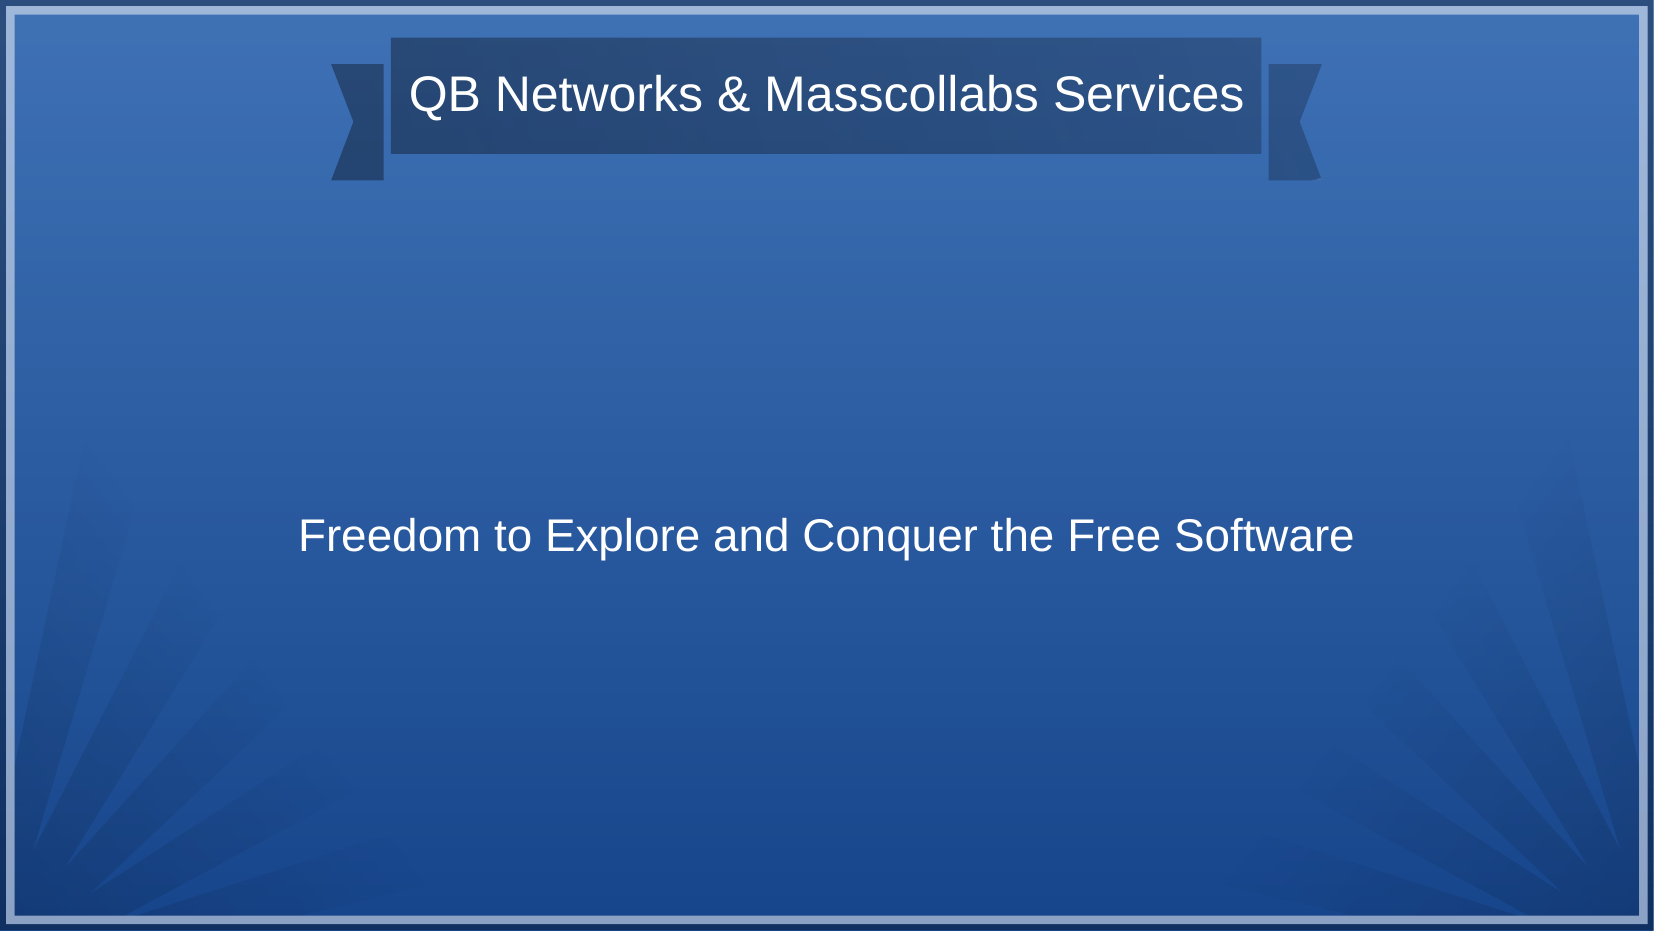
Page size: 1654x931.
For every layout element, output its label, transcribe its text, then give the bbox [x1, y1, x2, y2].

title QB Networks & Masscollabs Services [389, 35, 1264, 154]
subtitle Freedom to Explore and Conquer the Free Software [82, 224, 1571, 848]
